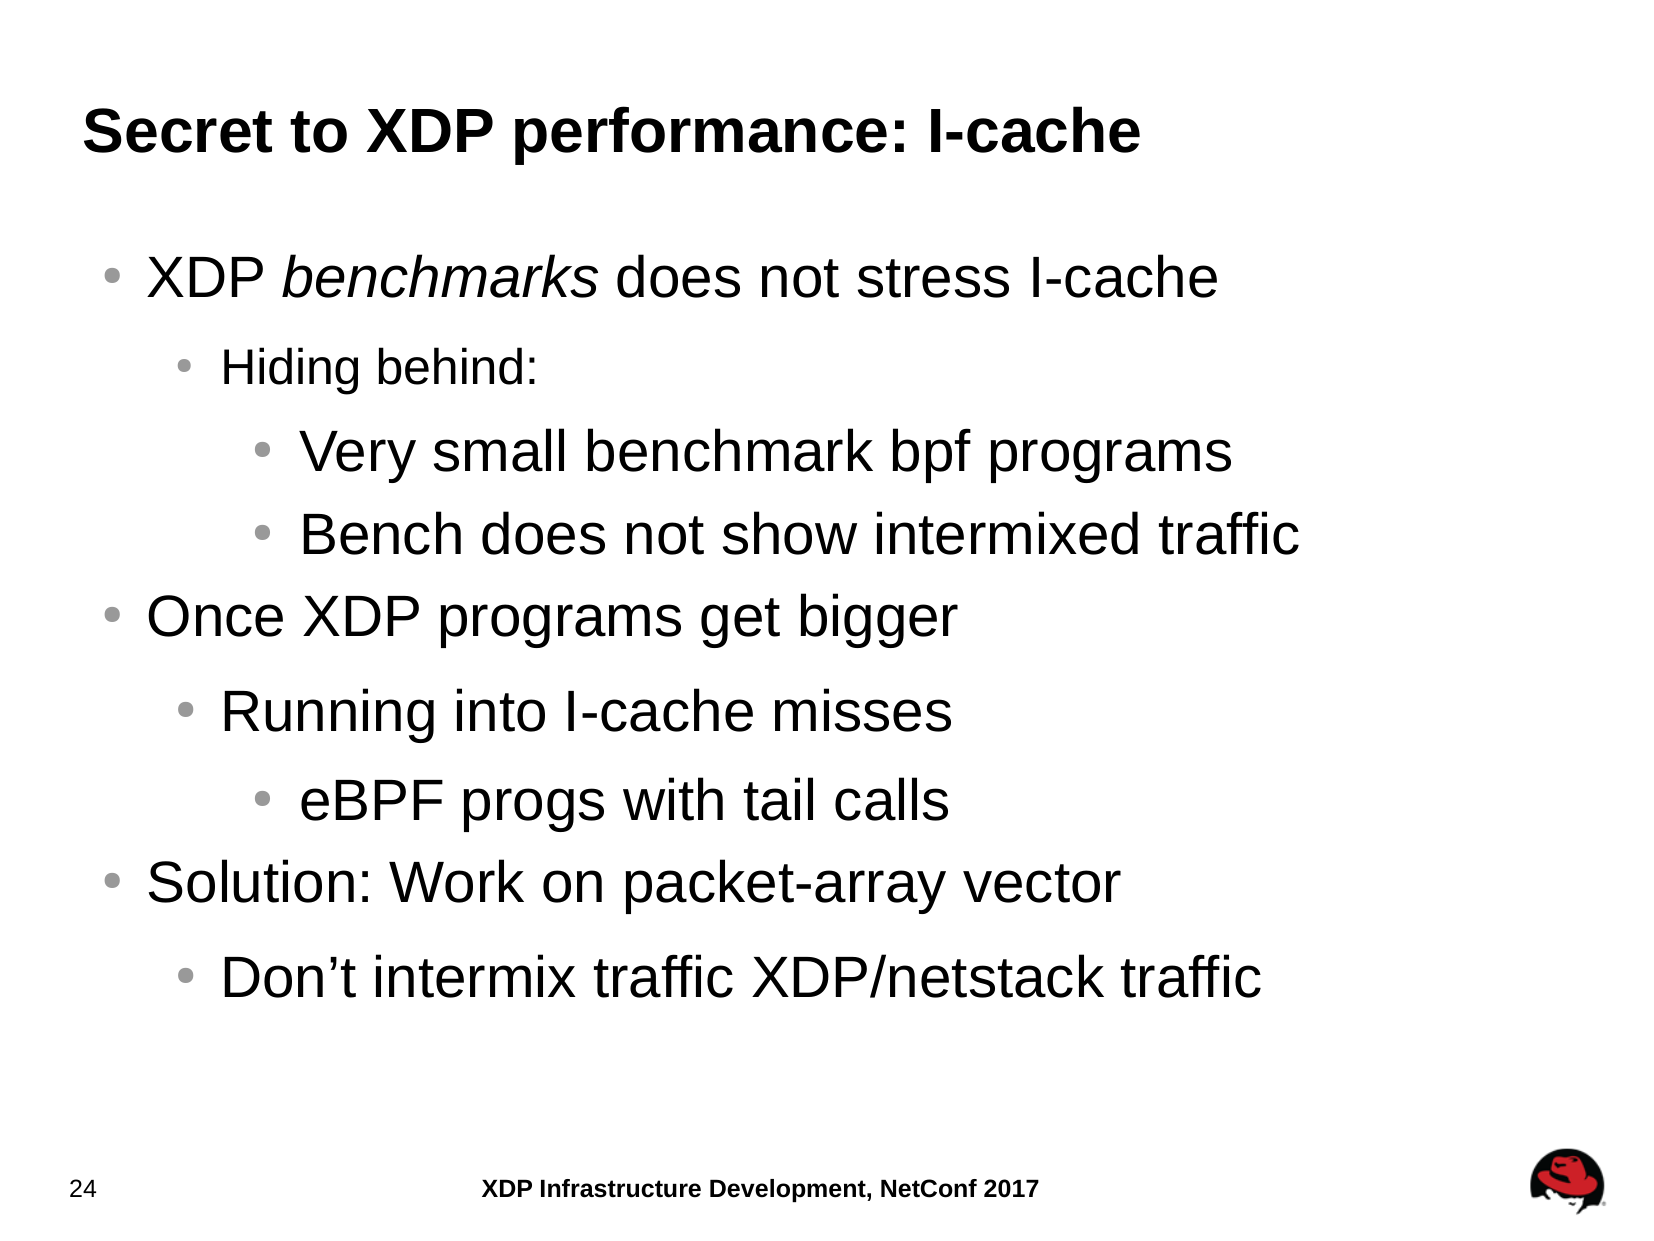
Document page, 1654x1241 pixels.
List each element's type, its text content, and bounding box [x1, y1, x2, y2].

picture [1529, 1146, 1612, 1224]
title Secret to XDP performance: I-cache [82, 37, 1571, 226]
list XDP benchmarks does not stress I-cache Hiding behind: Very small benchmark bpf programs Bench does not show intermixed traffic Once XDP programs get bigger Running into I-cache misses eBPF progs with tail calls Solution: Work on packet-array vector Don’t intermix traffic XDP/netstack traffic [86, 244, 1575, 1102]
